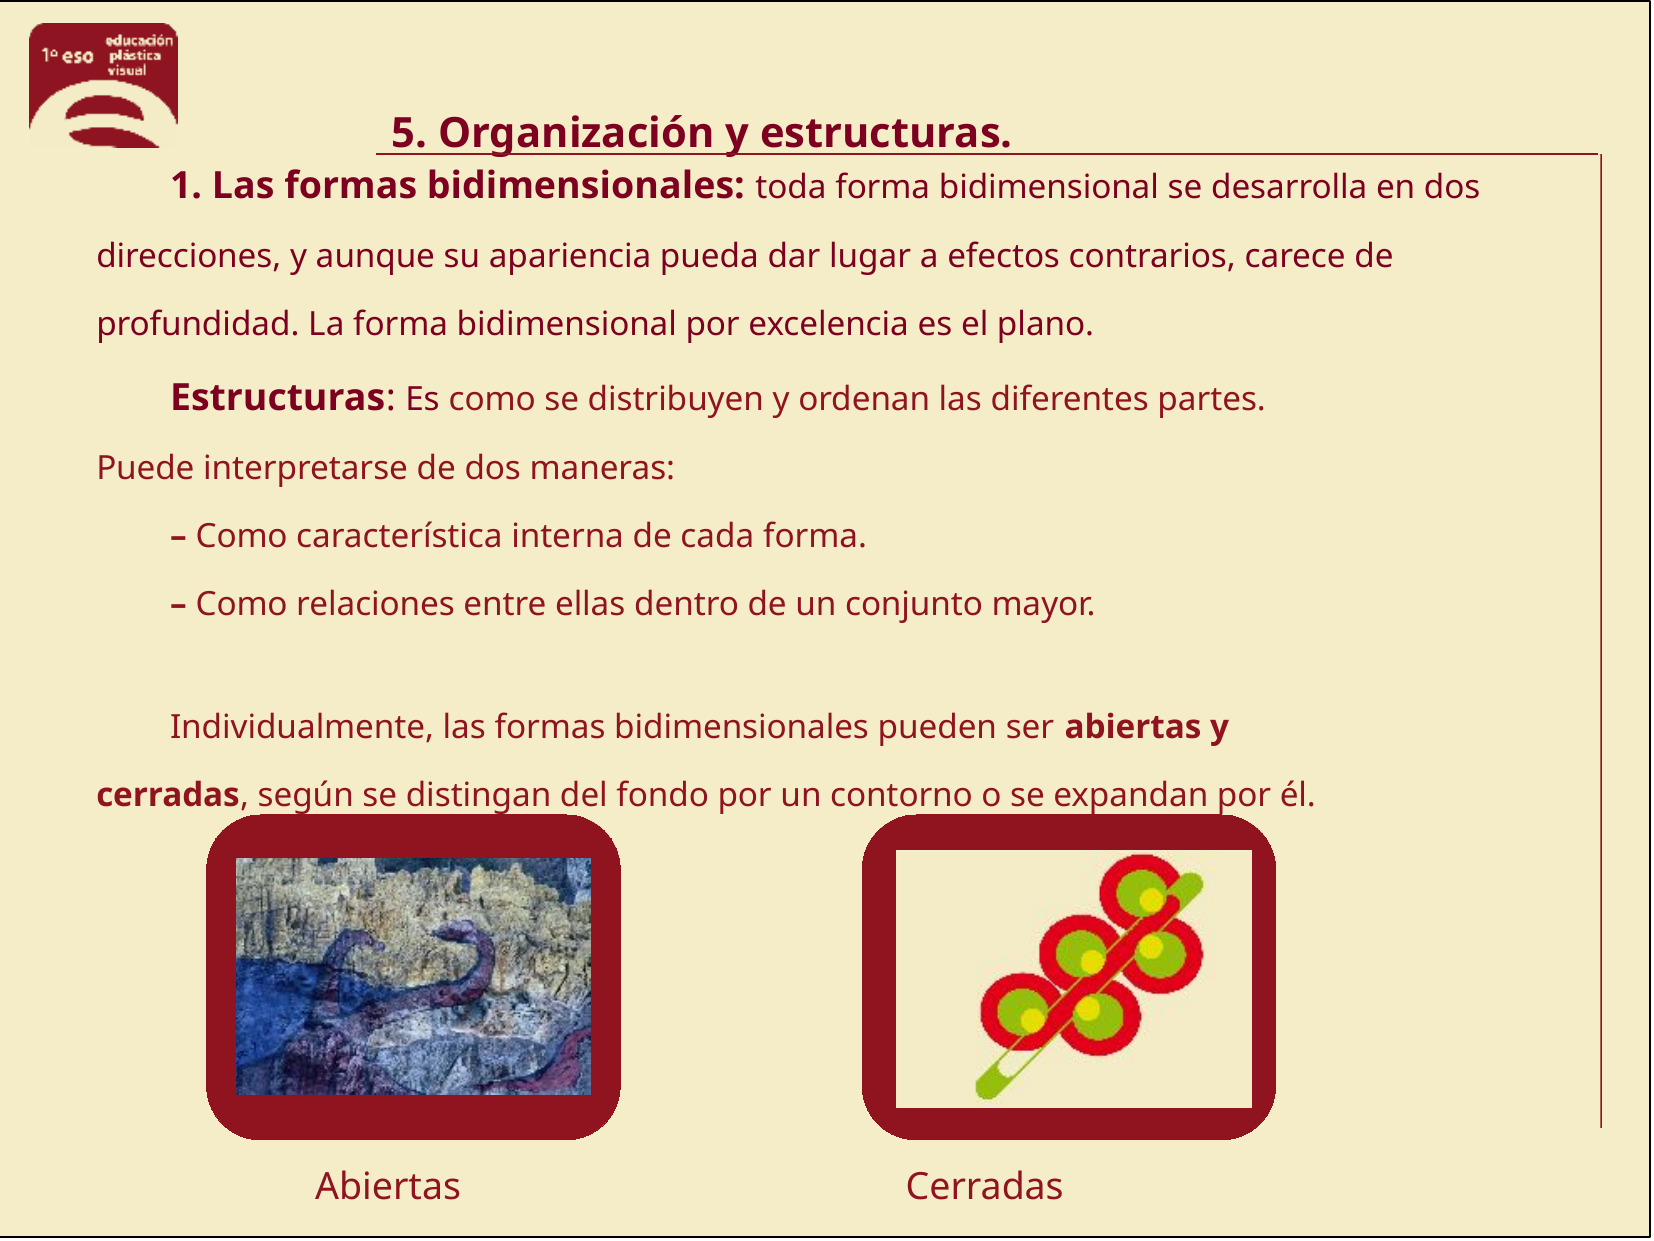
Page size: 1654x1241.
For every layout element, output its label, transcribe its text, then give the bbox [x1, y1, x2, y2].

text_box Abiertas Cerradas [315, 1149, 1418, 1195]
text_box [862, 814, 1276, 1140]
text_box 5. Organización y estructuras. [391, 86, 1300, 148]
text_box 1. Las formas bidimensionales: toda forma bidimensional se desarrolla en dos direcciones, y aunque su apariencia pueda dar lugar a efectos contrarios, carece de profundidad. La forma bidimensional por excelencia es el plano. Estructuras: Es como se distribuyen y ordenan las diferentes partes. Puede interpretarse de dos maneras: – Como característica interna de cada forma. – Como relaciones entre ellas dentro de un conjunto mayor. Individualmente, las formas bidimensionales pueden ser abiertas y cerradas, según se distingan del fondo por un contorno o se expandan por él. [96, 182, 1595, 843]
text_box [206, 814, 621, 1140]
picture [0, 0, 1654, 1241]
